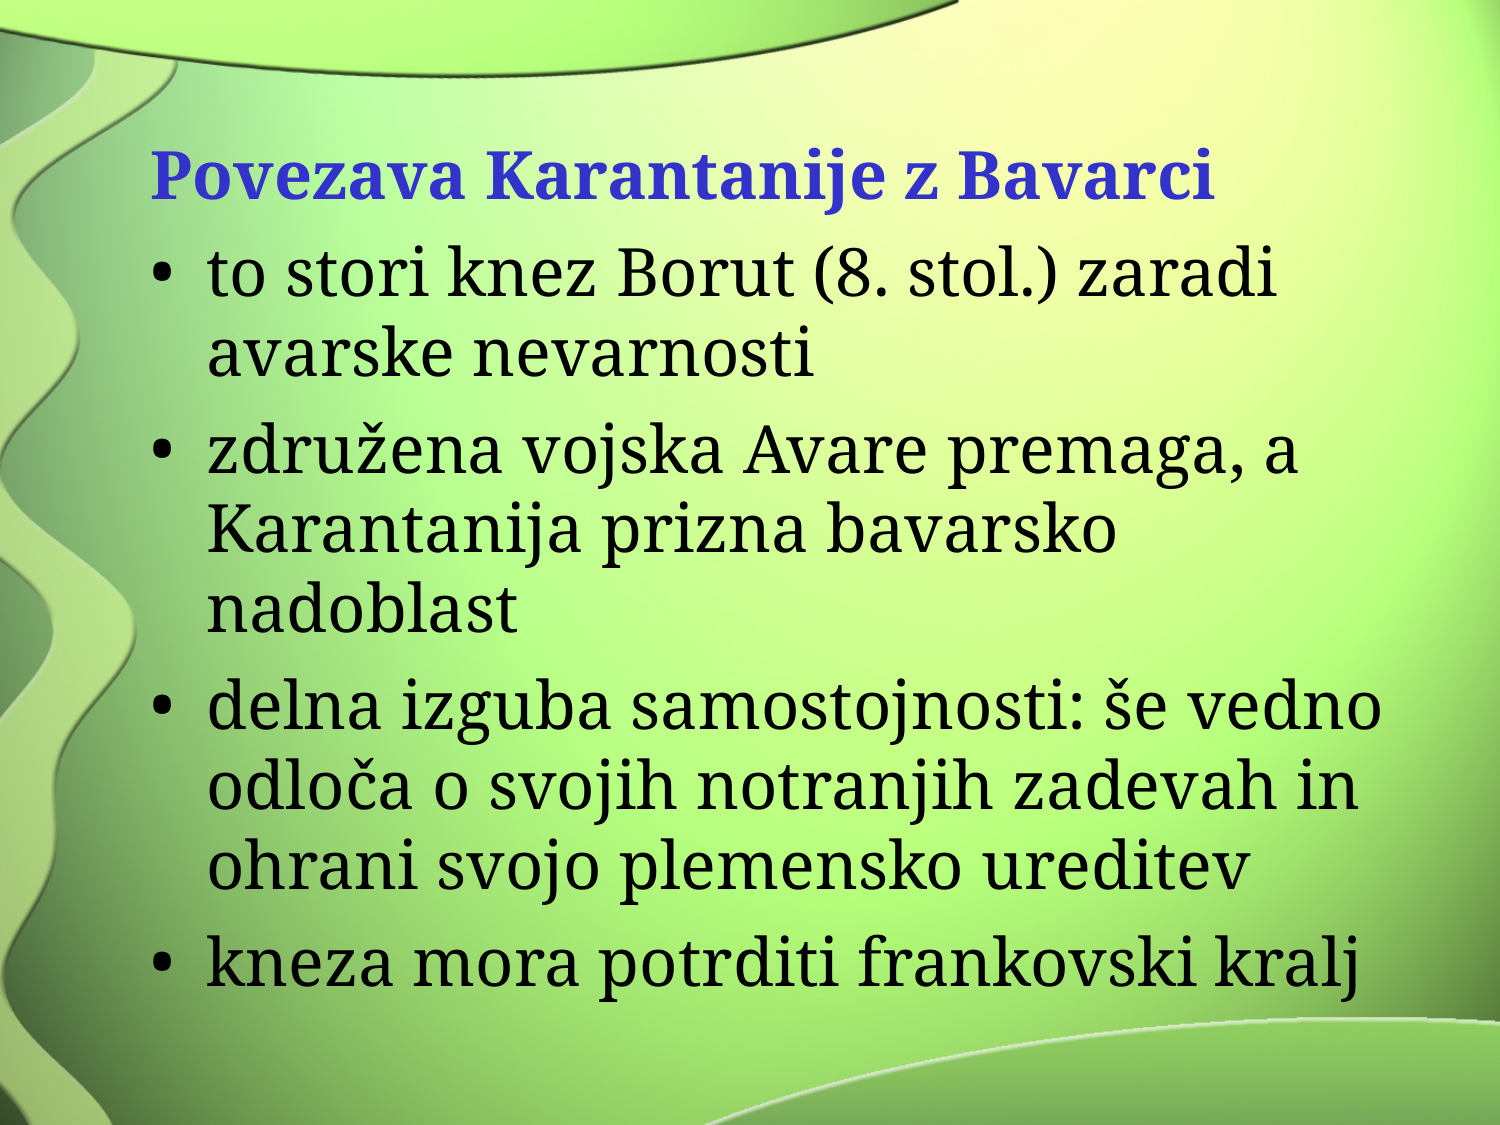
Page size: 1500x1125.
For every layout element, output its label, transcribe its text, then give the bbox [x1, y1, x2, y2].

list Povezava Karantanije z Bavarci to stori knez Borut (8. stol.) zaradi avarske nevarnosti združena vojska Avare premaga, a Karantanija prizna bavarsko nadoblast delna izguba samostojnosti: še vedno odloča o svojih notranjih zadevah in ohrani svojo plemensko ureditev kneza mora potrditi frankovski kralj [135, 125, 1411, 1024]
picture [0, 0, 1500, 1125]
